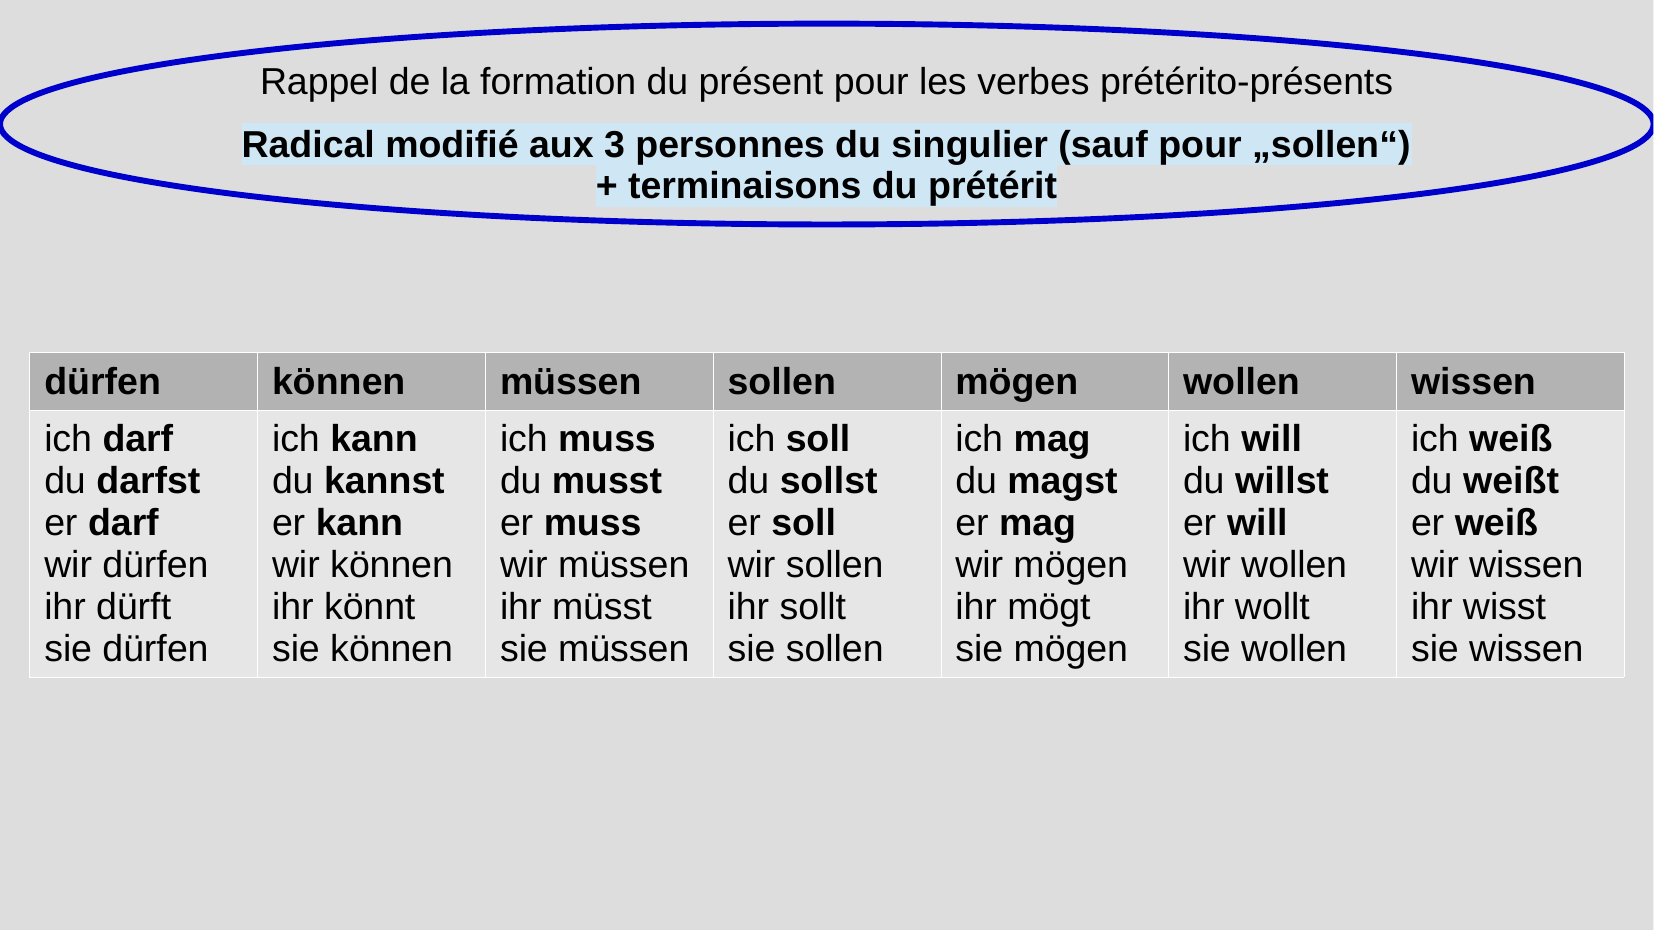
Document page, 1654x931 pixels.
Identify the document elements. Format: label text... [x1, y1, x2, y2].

table_header müssen [486, 353, 713, 410]
text_box Rappel de la formation du présent pour les verbes prétérito-présents [476, 215, 1178, 225]
table_header können [258, 353, 485, 410]
text_box Rappel de la formation du présent pour les verbes prétérito-présents [0, 23, 1654, 194]
table_cell ich kann du kannst er kann wir können ihr könnt sie können [258, 411, 485, 677]
table_cell ich weiß du weißt er weiß wir wissen ihr wisst sie wissen [1397, 411, 1624, 677]
table_header mögen [942, 353, 1168, 410]
text_box Radical modifié aux 3 personnes du singulier (sauf pour „sollen“) + terminaisons du prétérit [226, 115, 1427, 215]
table_cell ich muss du musst er muss wir müssen ihr müsst sie müssen [486, 411, 713, 677]
table_header dürfen [30, 353, 257, 410]
table_cell ich darf du darfst er darf wir dürfen ihr dürft sie dürfen [30, 411, 257, 677]
table_cell ich will du willst er will wir wollen ihr wollt sie wollen [1169, 411, 1396, 677]
table_cell ich soll du sollst er soll wir sollen ihr sollt sie sollen [714, 411, 941, 677]
table_header sollen [714, 353, 941, 410]
table_cell ich mag du magst er mag wir mögen ihr mögt sie mögen [942, 411, 1168, 677]
table_header wollen [1169, 353, 1396, 410]
table_header wissen [1397, 353, 1624, 410]
